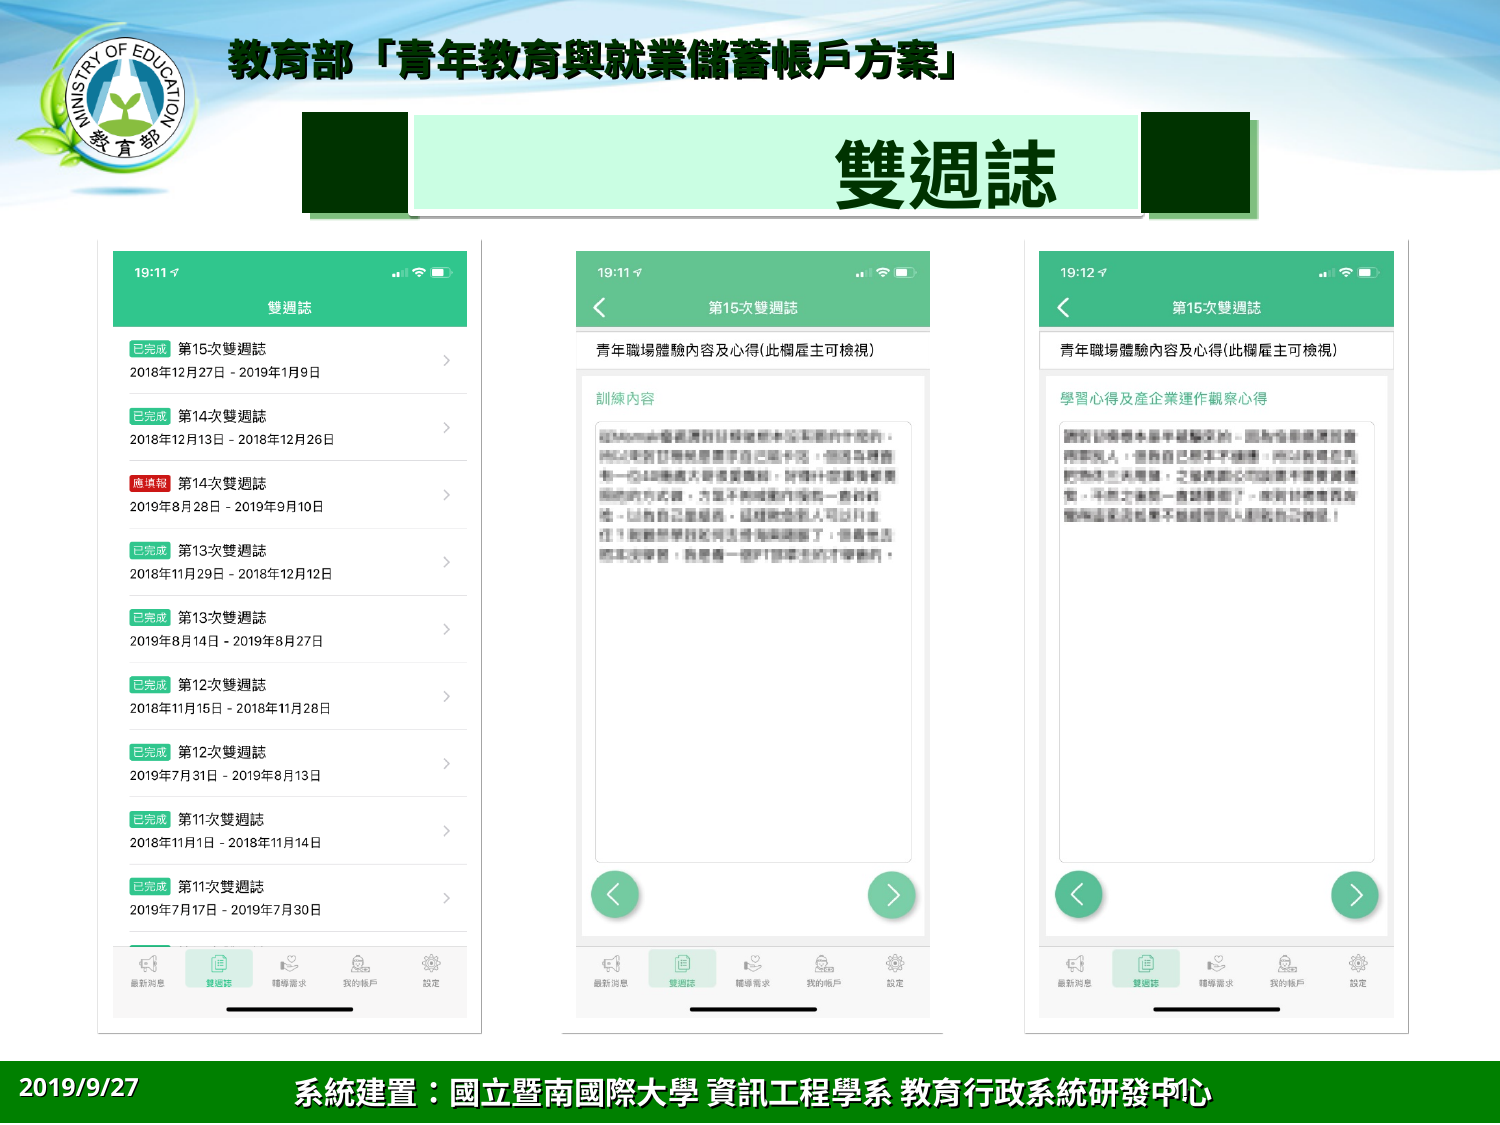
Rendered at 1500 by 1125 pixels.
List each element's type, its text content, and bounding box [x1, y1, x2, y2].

picture [575, 251, 931, 1018]
text_box 雙週誌 [411, 112, 1141, 213]
picture [112, 251, 467, 1018]
text_box 51 [1147, 1063, 1498, 1117]
text_box 2019/9/27 [3, 1063, 354, 1117]
picture [1039, 251, 1394, 1018]
text_box [302, 112, 411, 213]
text_box [1141, 112, 1250, 213]
